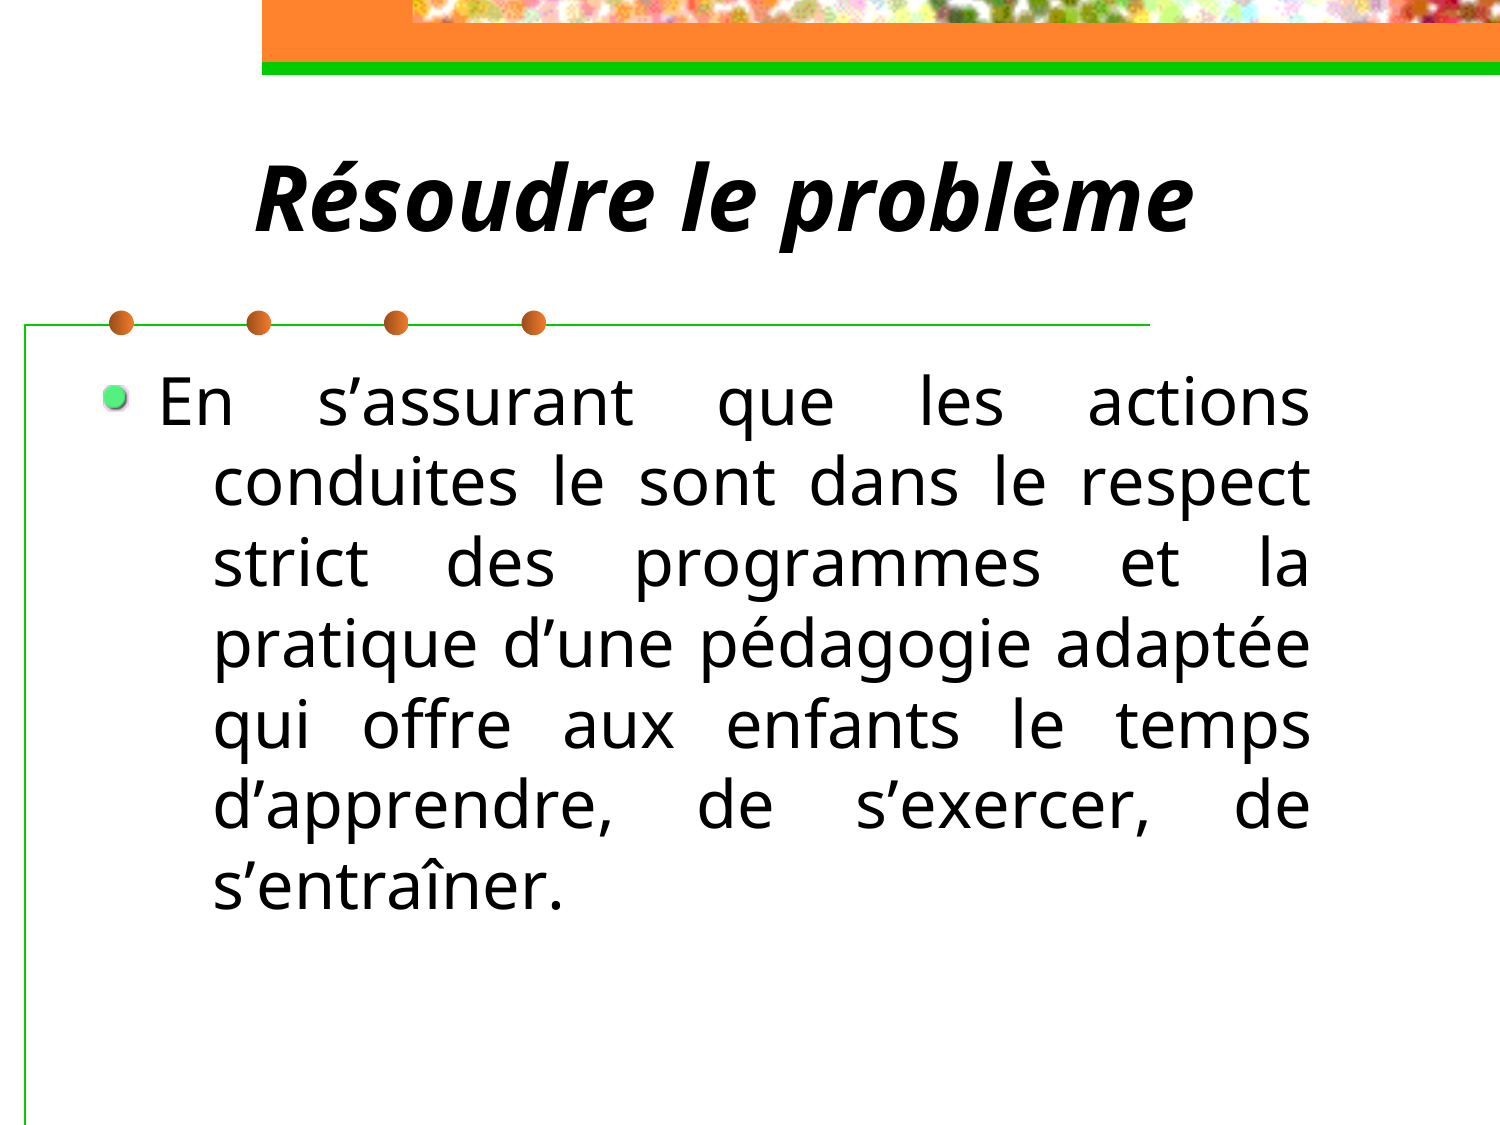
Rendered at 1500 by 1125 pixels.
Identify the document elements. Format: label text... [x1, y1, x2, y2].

title Résoudre le problème [87, 99, 1363, 288]
picture [412, 0, 1500, 23]
list En s’assurant que les actions conduites le sont dans le respect strict des programmes et la pratique d’une pédagogie adaptée qui offre aux enfants le temps d’apprendre, de s’exercer, de s’entraîner. [87, 350, 1363, 886]
